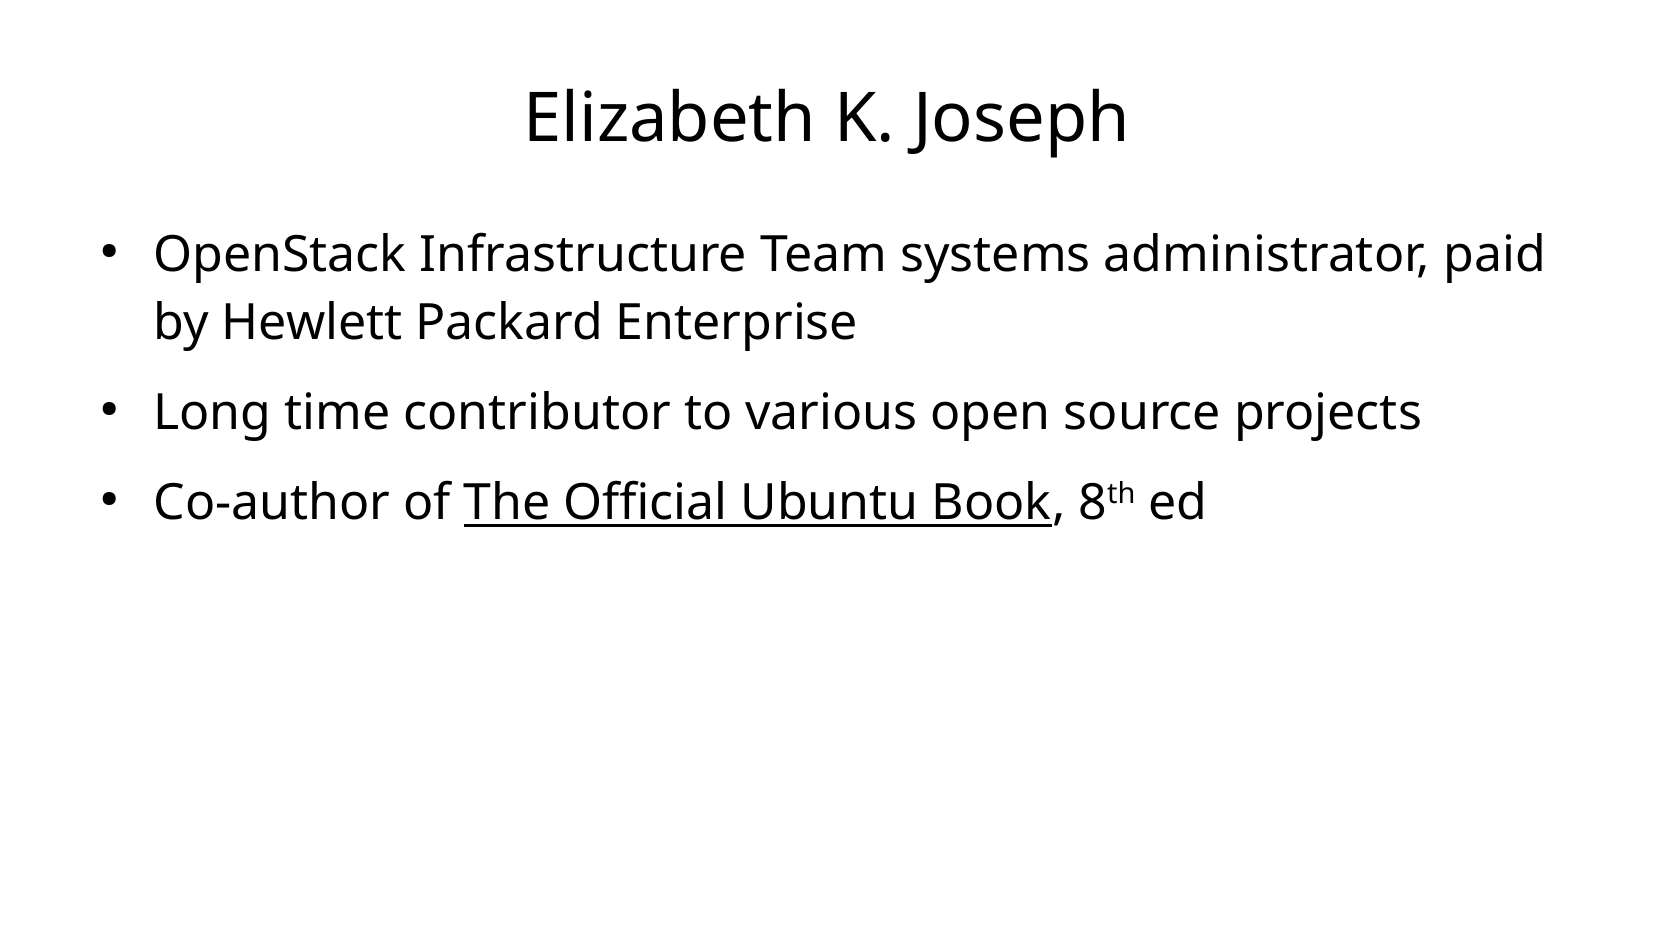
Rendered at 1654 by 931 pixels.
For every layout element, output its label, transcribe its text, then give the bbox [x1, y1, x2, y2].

title Elizabeth K. Joseph [82, 37, 1571, 193]
list OpenStack Infrastructure Team systems administrator, paid by Hewlett Packard Enterprise Long time contributor to various open source projects Co-author of The Official Ubuntu Book, 8th ed [82, 217, 1571, 758]
